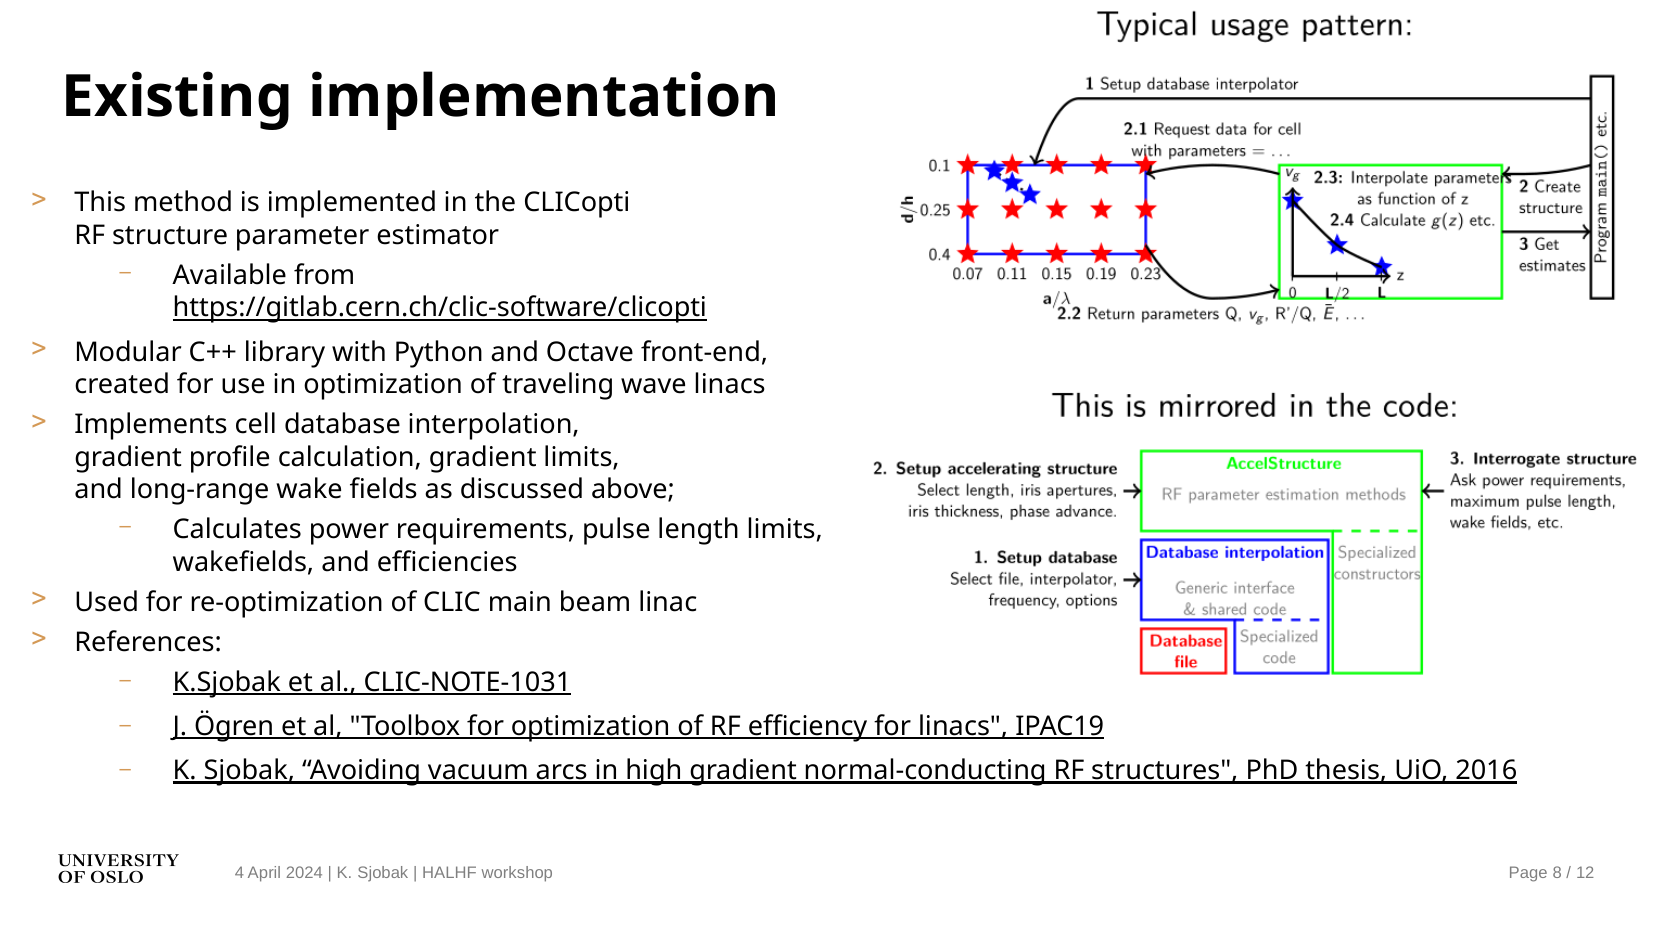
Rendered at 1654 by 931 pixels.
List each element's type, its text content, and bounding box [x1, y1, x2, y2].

picture [862, 5, 1651, 176]
picture [58, 854, 179, 883]
text_box This method is implemented in the CLICopti RF structure parameter estimator Available from https://gitlab.cern.ch/clic-software/clicopti Modular C++ library with Python and Octave front-end, created for use in optimization of traveling wave linacs Implements cell database interpolation, gradient profile calculation, gradient limits, and long-range wake fields as discussed above; Calculates power requirements, pulse length limits, wakefields, and efficiencies Used for re-optimization of CLIC main beam linac References: K.Sjobak et al., CLIC-NOTE-1031 J. Ögren et al, "Toolbox for optimization of RF efficiency for linacs", IPAC19 K. Sjobak, “Avoiding vacuum arcs in high gradient normal-conducting RF structures", PhD thesis, UiO, 2016 [22, 176, 1651, 847]
text_box Existing implementation [53, 49, 1576, 162]
